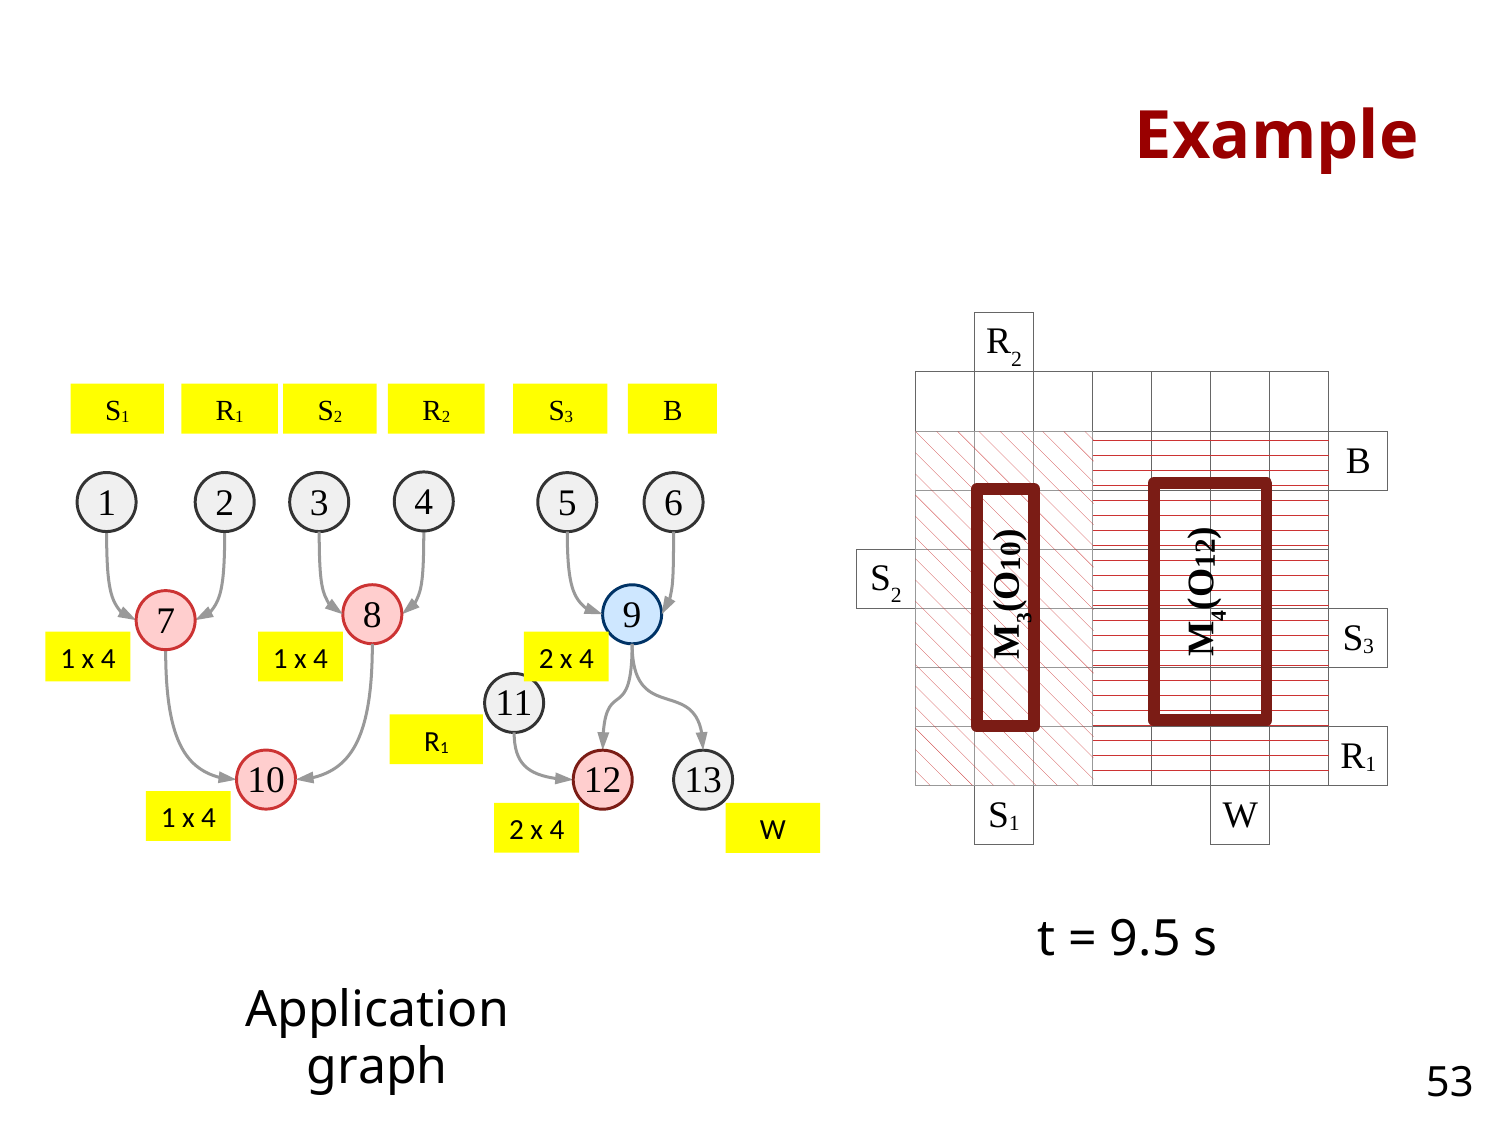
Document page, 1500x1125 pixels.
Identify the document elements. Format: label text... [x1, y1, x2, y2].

text_box M4(O12) [1168, 500, 1237, 683]
text_box R1 [1328, 726, 1388, 786]
text_box S2 [283, 383, 377, 434]
text_box 13 [673, 750, 733, 810]
text_box 12 [573, 750, 633, 810]
text_box 10 [236, 750, 296, 810]
text_box W [725, 802, 821, 853]
text_box 7 [136, 590, 196, 650]
text_box 3 [289, 472, 349, 532]
text_box R1 [181, 383, 278, 434]
text_box S3 [1329, 608, 1388, 668]
text_box M3(O10) [973, 488, 1041, 701]
text_box S1 [974, 786, 1034, 845]
text_box B [627, 383, 717, 434]
text_box 2 [195, 472, 255, 532]
text_box R2 [974, 312, 1034, 372]
text_box 11 [484, 673, 544, 733]
text_box R2 [387, 383, 485, 434]
text_box S3 [513, 383, 608, 434]
text_box B [1329, 431, 1388, 491]
text_box 2 x 4 [523, 631, 609, 682]
title Example [75, 44, 1419, 227]
text_box [915, 425, 1329, 786]
text_box Application graph [156, 972, 598, 1046]
text_box S2 [856, 549, 915, 609]
text_box 4 [394, 471, 454, 531]
text_box 1 x 4 [258, 631, 343, 682]
text_box S1 [70, 383, 164, 434]
text_box 9 [602, 584, 662, 644]
text_box 6 [644, 472, 704, 532]
text_box 1 [77, 472, 137, 532]
text_box R1 [389, 714, 483, 765]
text_box 1 x 4 [45, 631, 131, 682]
text_box 8 [342, 584, 402, 644]
text_box t = 9.5 s [906, 901, 1349, 975]
text_box W [1210, 785, 1270, 845]
text_box 5 [537, 472, 597, 532]
text_box 1 x 4 [145, 791, 231, 841]
text_box 2 x 4 [494, 802, 580, 853]
